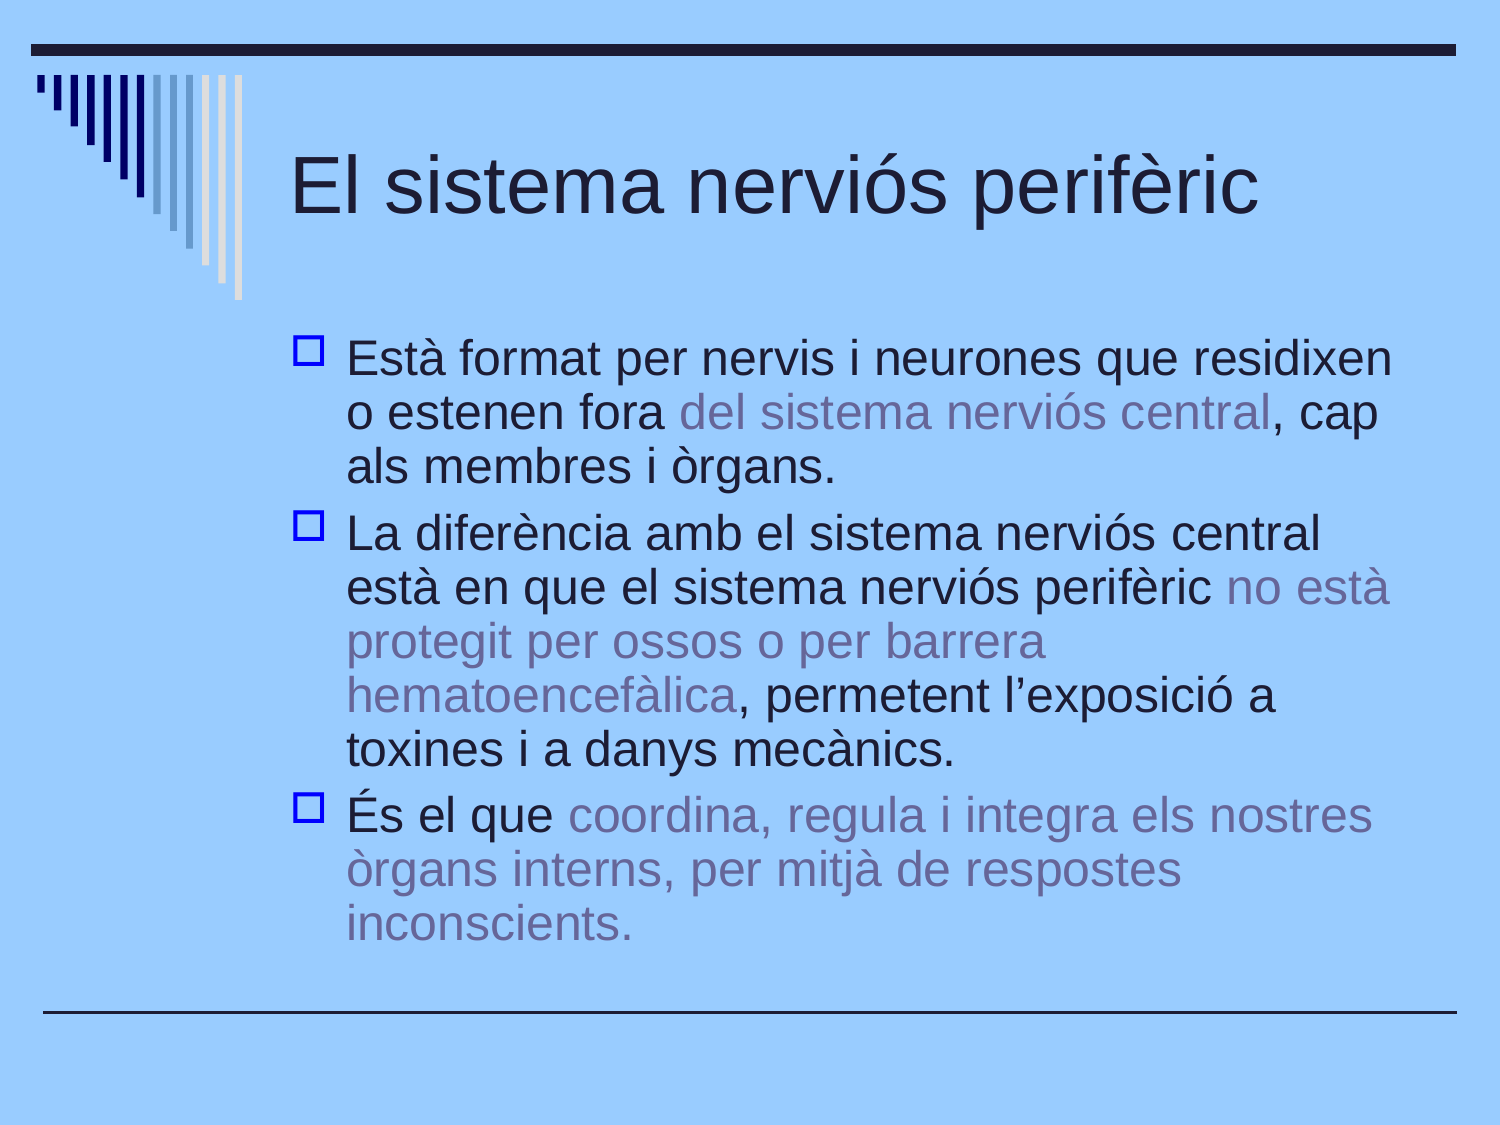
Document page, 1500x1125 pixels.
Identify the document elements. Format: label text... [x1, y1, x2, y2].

list Està format per nervis i neurones que residixen o estenen fora del sistema nerviós central, cap als membres i òrgans. La diferència amb el sistema nerviós central està en que el sistema nerviós perifèric no està protegit per ossos o per barrera hematoencefàlica, permetent l’exposició a toxines i a danys mecànics. És el que coordina, regula i integra els nostres òrgans interns, per mitjà de respostes inconscients. [274, 324, 1425, 1026]
title El sistema nerviós perifèric [274, 75, 1425, 288]
